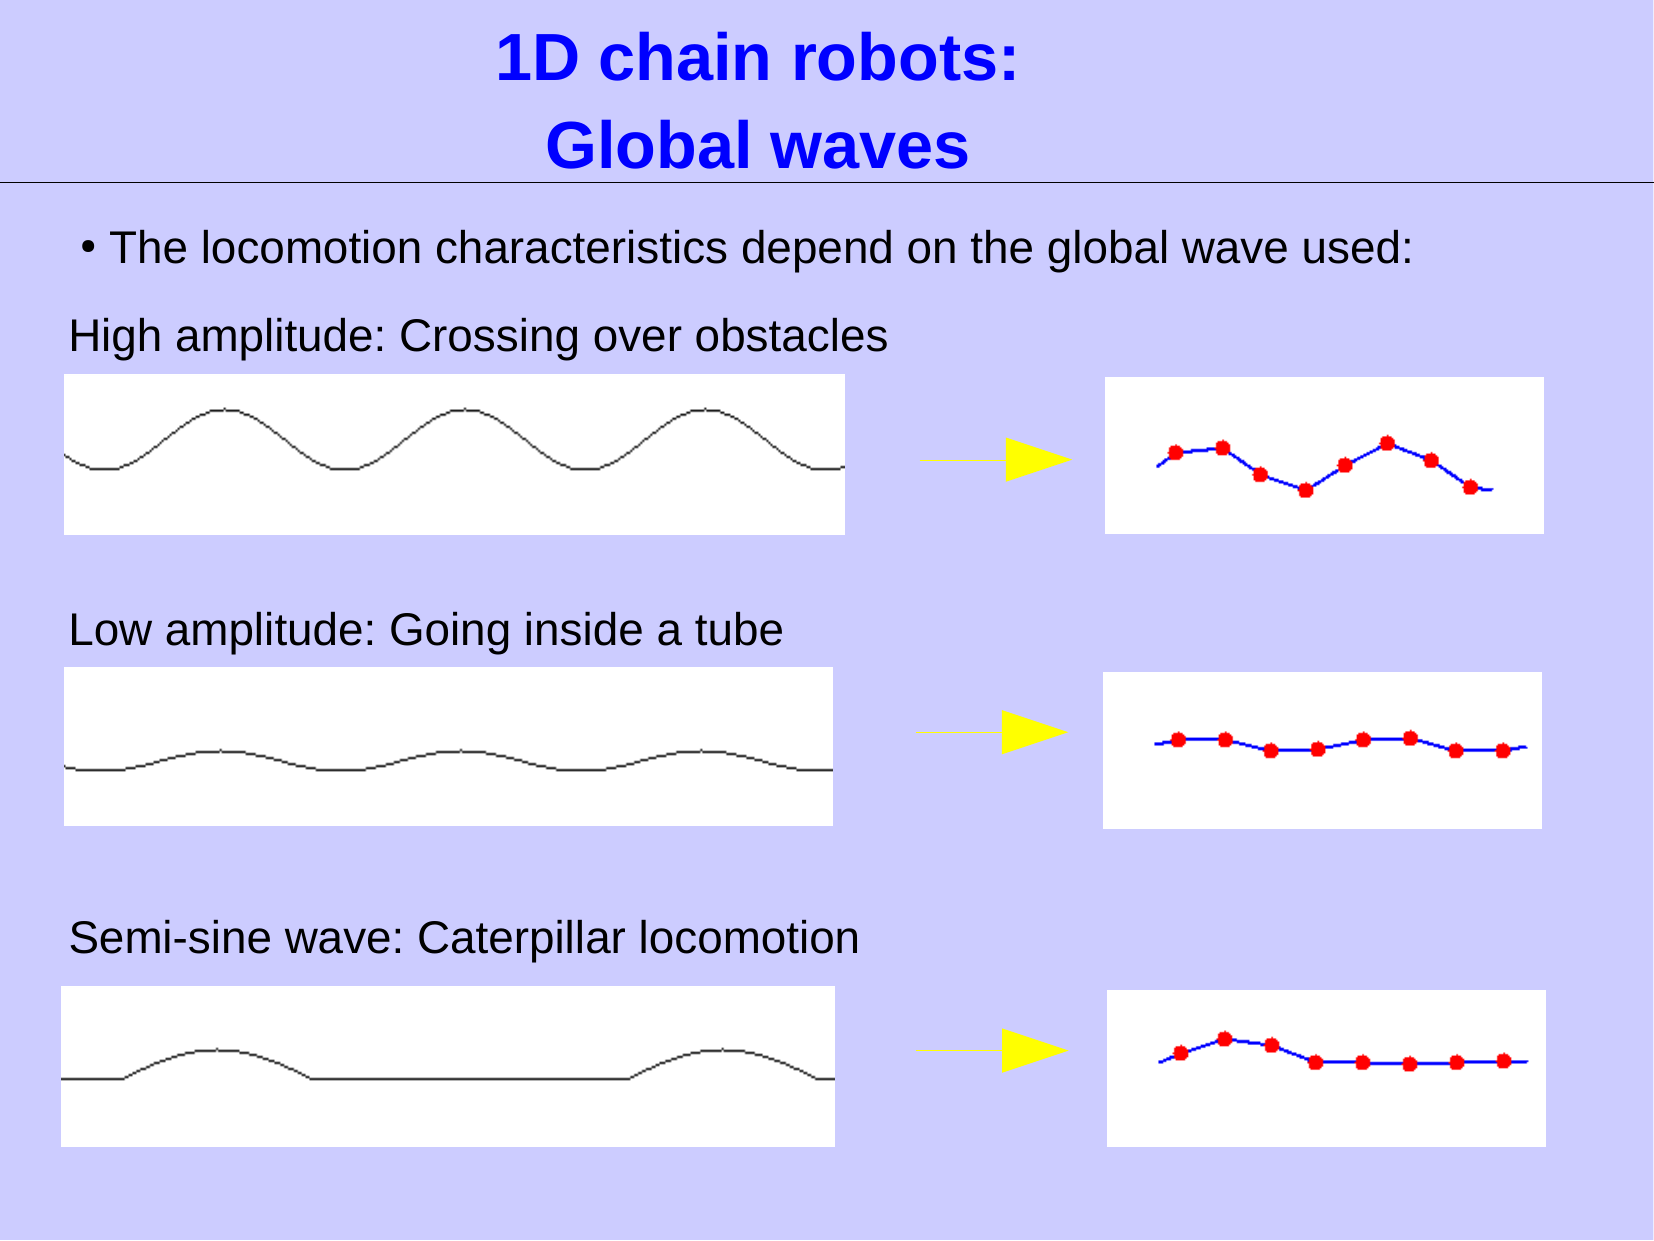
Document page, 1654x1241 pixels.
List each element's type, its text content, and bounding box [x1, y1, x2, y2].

picture [61, 986, 835, 1147]
text_box High amplitude: Crossing over obstacles [68, 310, 890, 362]
picture [1107, 990, 1546, 1147]
picture [64, 667, 833, 826]
text_box Low amplitude: Going inside a tube [68, 603, 785, 655]
picture [1103, 672, 1542, 829]
title 1D chain robots: Global waves [120, 183, 1396, 191]
picture [1105, 377, 1544, 535]
text_box Semi-sine wave: Caterpillar locomotion [68, 912, 862, 964]
picture [64, 374, 845, 535]
title 1D chain robots: Global waves [120, 0, 1396, 182]
text_box The locomotion characteristics depend on the global wave used: [80, 222, 1528, 288]
